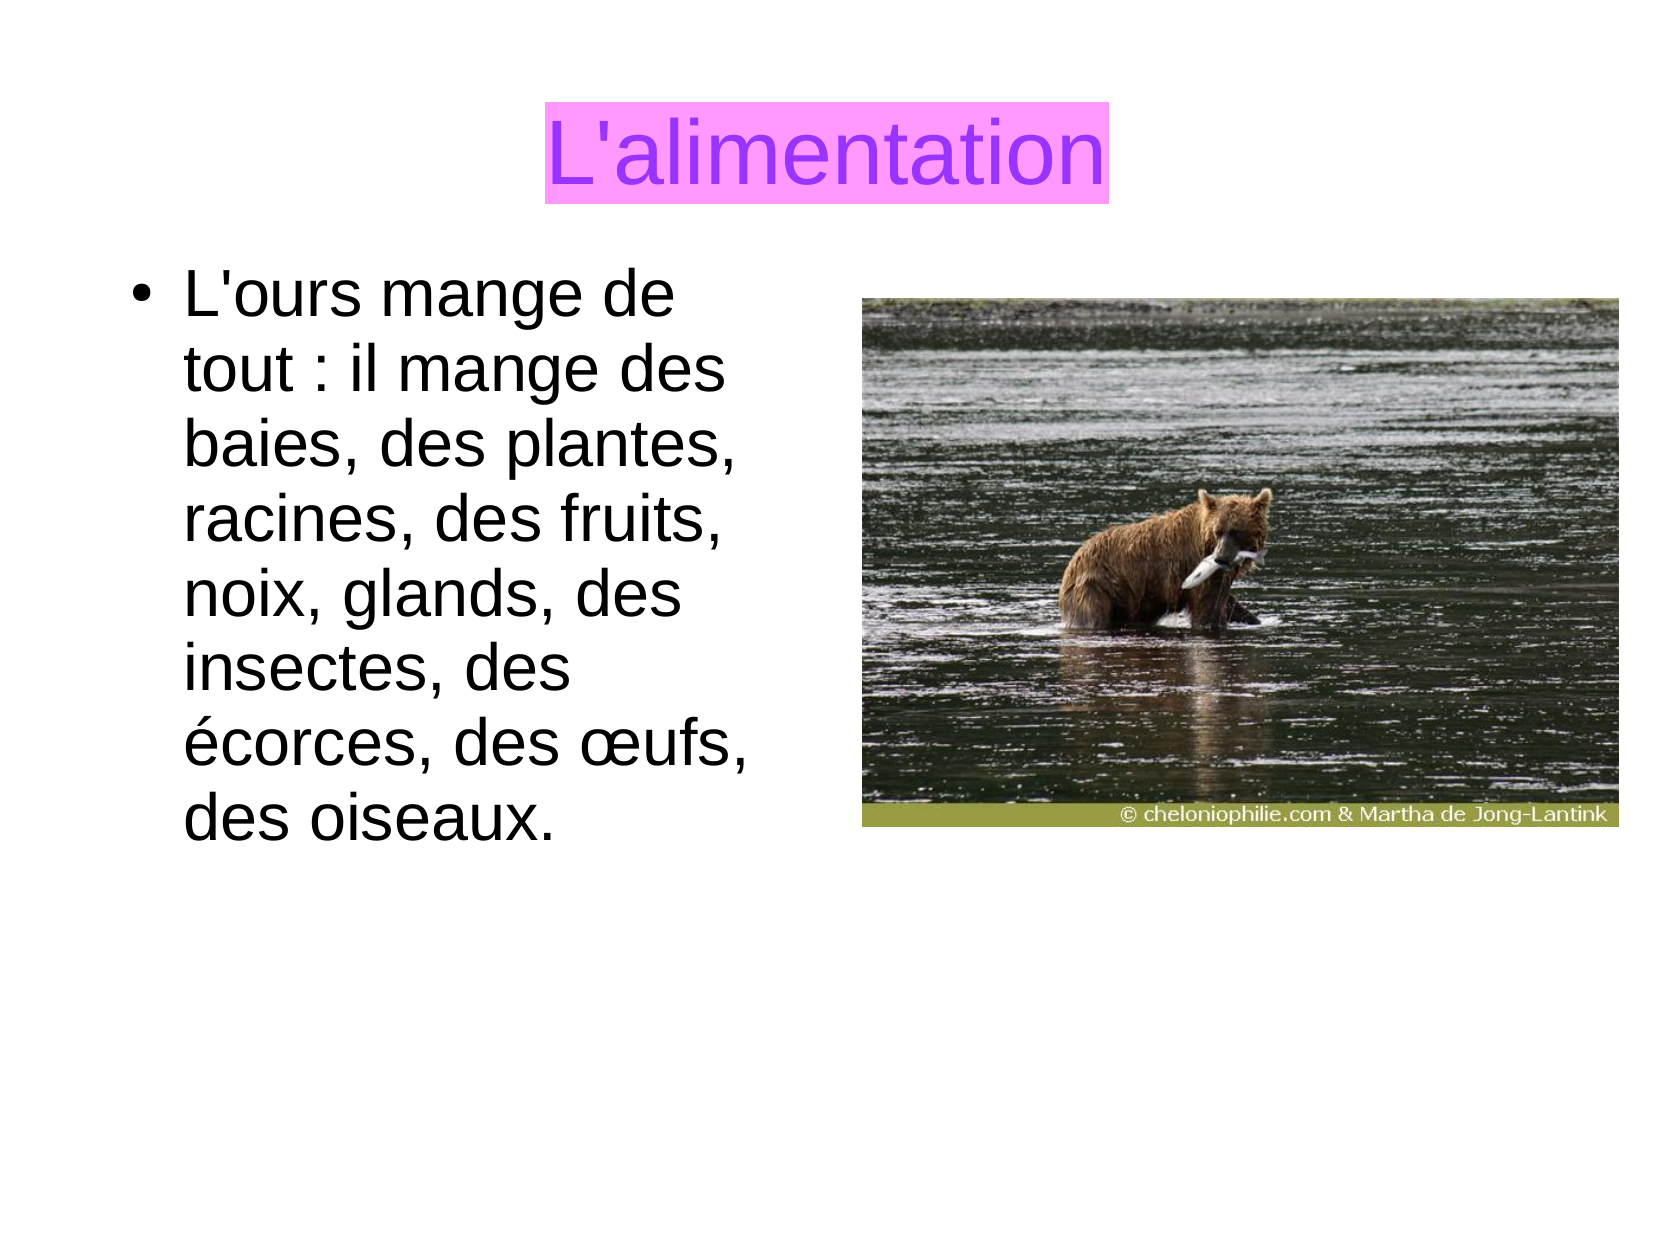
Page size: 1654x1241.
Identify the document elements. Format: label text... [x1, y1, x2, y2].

list L'ours mange de tout : il mange des baies, des plantes, racines, des fruits, noix, glands, des insectes, des écorces, des œufs, des oiseaux. [112, 256, 839, 976]
picture [862, 298, 1619, 827]
title L'alimentation [82, 49, 1571, 257]
